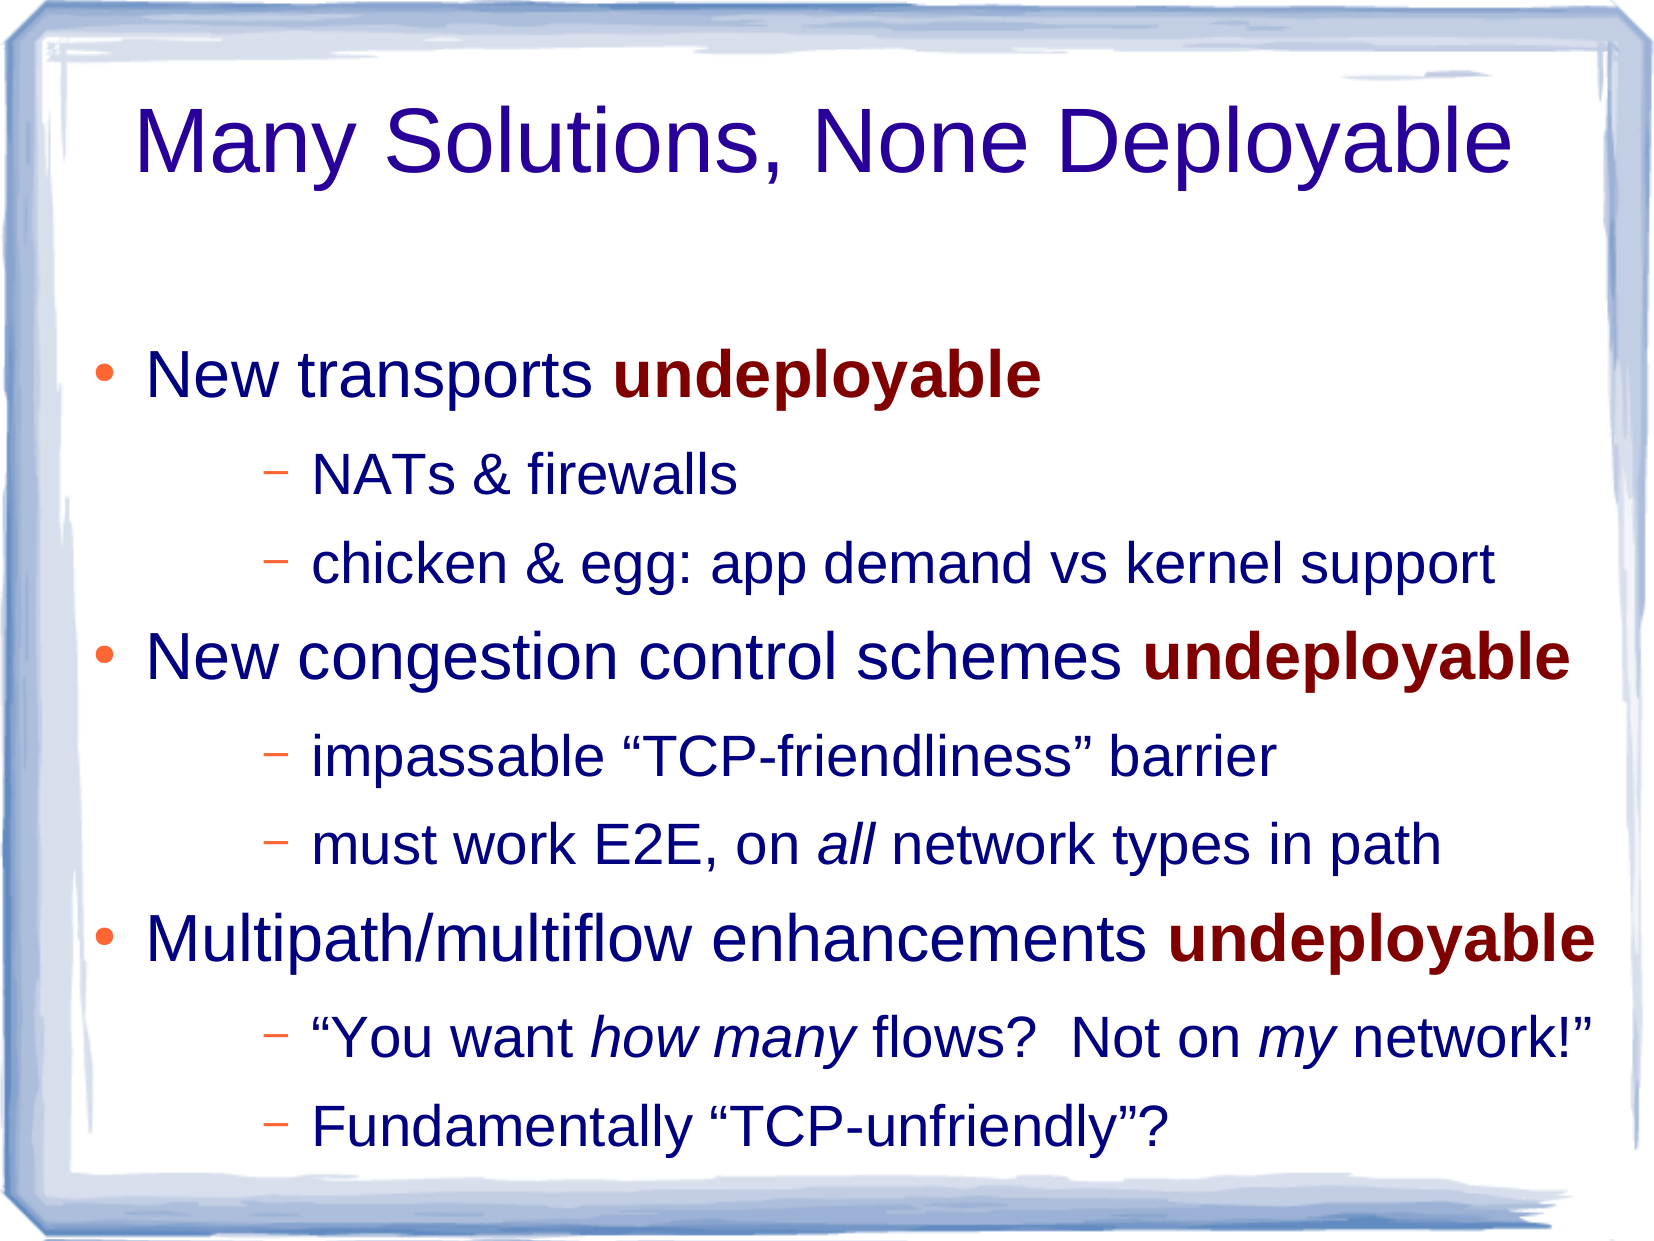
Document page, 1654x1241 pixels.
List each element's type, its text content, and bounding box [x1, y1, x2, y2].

picture [0, 0, 1654, 1241]
list New transports undeployable NATs & firewalls chicken & egg: app demand vs kernel support New congestion control schemes undeployable impassable “TCP-friendliness” barrier must work E2E, on all network types in path Multipath/multiflow enhancements undeployable “You want how many flows? Not on my network!” Fundamentally “TCP-unfriendly”? [75, 337, 1605, 1158]
title Many Solutions, None Deployable [0, 37, 1651, 245]
